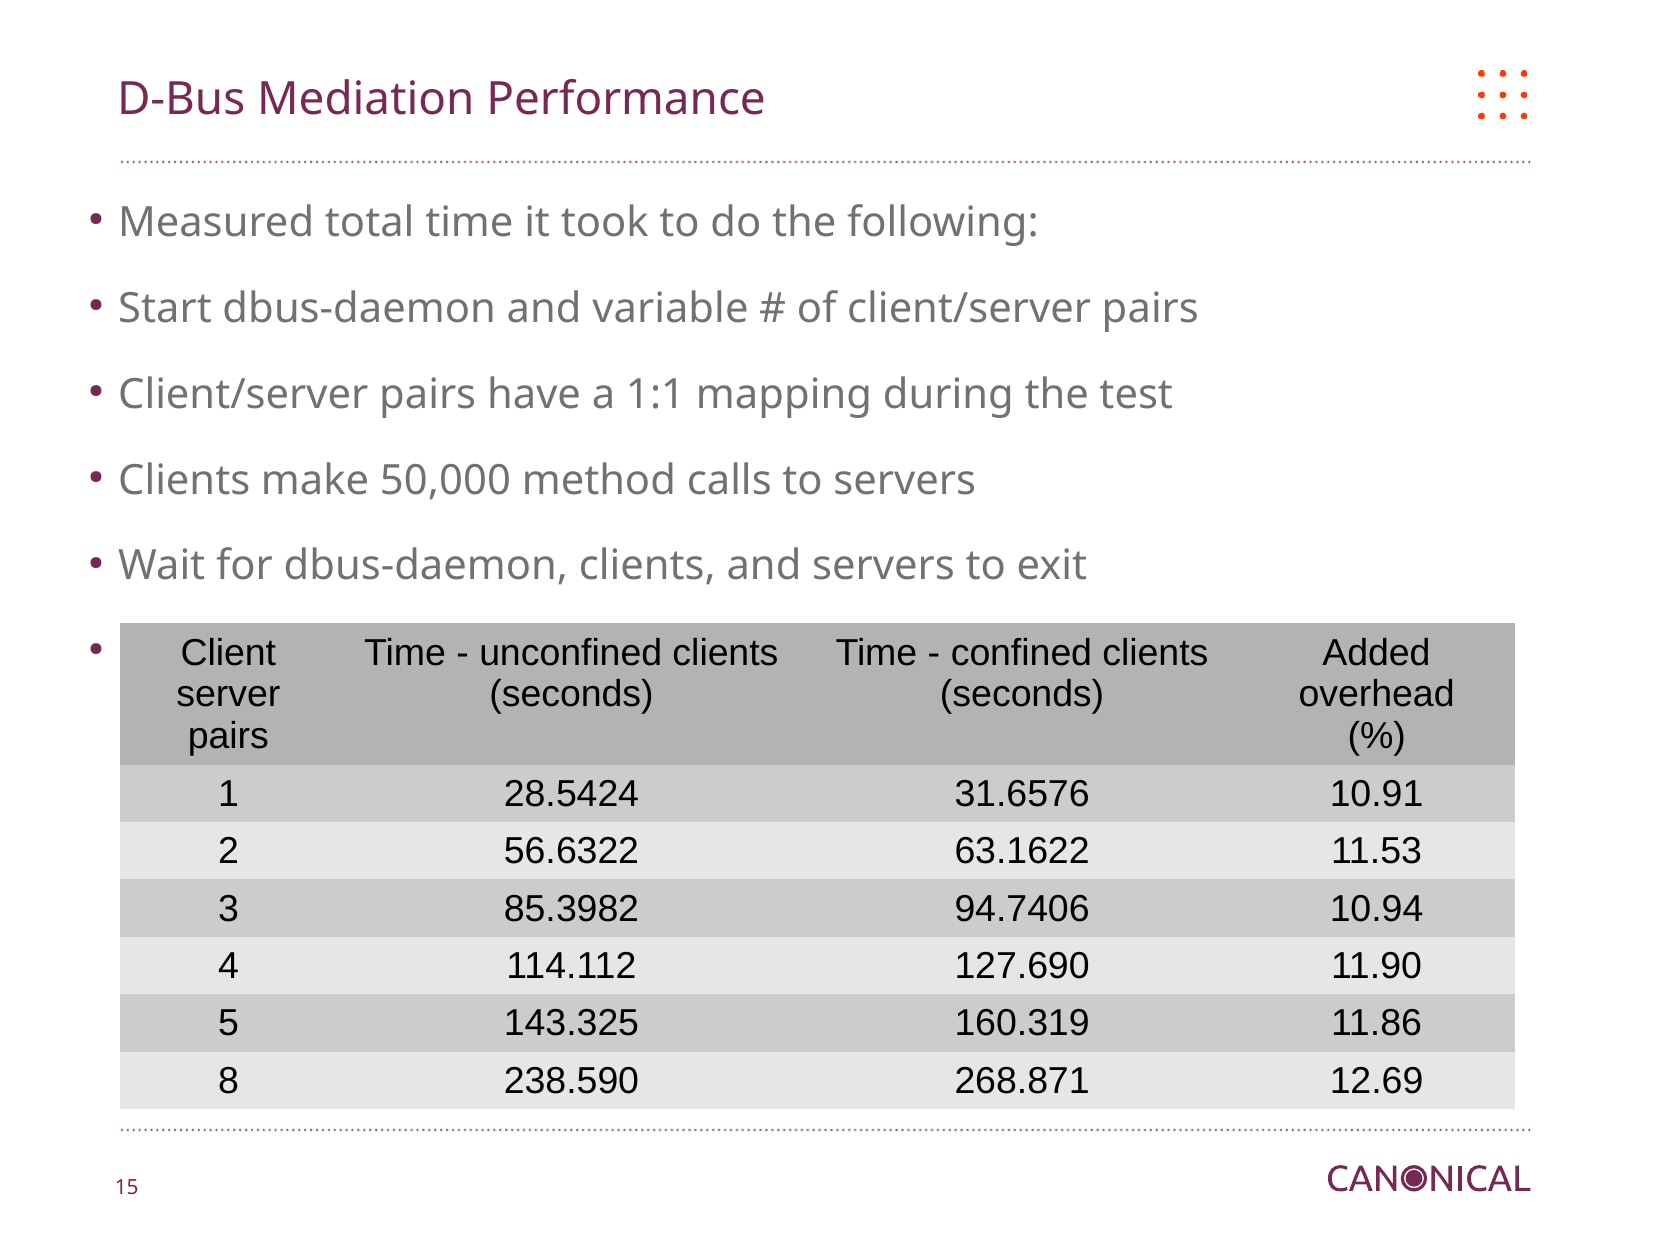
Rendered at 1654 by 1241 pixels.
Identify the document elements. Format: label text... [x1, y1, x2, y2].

picture [1478, 70, 1527, 119]
table_header Time - confined clients (seconds) [806, 623, 1239, 765]
table_cell 31.6576 [806, 765, 1239, 822]
table_cell 12.69 [1239, 1052, 1515, 1109]
table_cell 4 [120, 937, 337, 994]
table_cell 268.871 [806, 1052, 1239, 1109]
table_cell 85.3982 [337, 879, 806, 937]
table_header Client server pairs [120, 623, 337, 765]
table_cell 11.86 [1239, 994, 1515, 1052]
table_cell 63.1622 [806, 822, 1239, 879]
table_cell 11.53 [1239, 822, 1515, 879]
list Measured total time it took to do the following: Start dbus-daemon and variable # of client/server pairs Client/server pairs have a 1:1 mapping during the test Clients make 50,000 method calls to servers Wait for dbus-daemon, clients, and servers to exit Numbers below come from a Nexus 7 running Ubuntu Touch [88, 177, 1577, 882]
table_header Time - unconfined clients (seconds) [337, 623, 806, 765]
table_header Added overhead (%) [1239, 623, 1515, 765]
table_cell 10.91 [1239, 765, 1515, 822]
table_cell 143.325 [337, 994, 806, 1052]
table_cell 160.319 [806, 994, 1239, 1052]
table_cell 1 [120, 765, 337, 822]
table_cell 8 [120, 1052, 337, 1109]
table_cell 11.90 [1239, 937, 1515, 994]
picture [111, 159, 1533, 166]
title D-Bus Mediation Performance [117, 71, 1447, 123]
table_cell 56.6322 [337, 822, 806, 879]
table_cell 127.690 [806, 937, 1239, 994]
table_cell 2 [120, 822, 337, 879]
table_cell 5 [120, 994, 337, 1052]
picture [111, 1127, 1533, 1134]
table_cell 238.590 [337, 1052, 806, 1109]
table_cell 3 [120, 879, 337, 937]
table_cell 114.112 [337, 937, 806, 994]
table_cell 10.94 [1239, 879, 1515, 937]
table_cell 28.5424 [337, 765, 806, 822]
table_cell 94.7406 [806, 879, 1239, 937]
